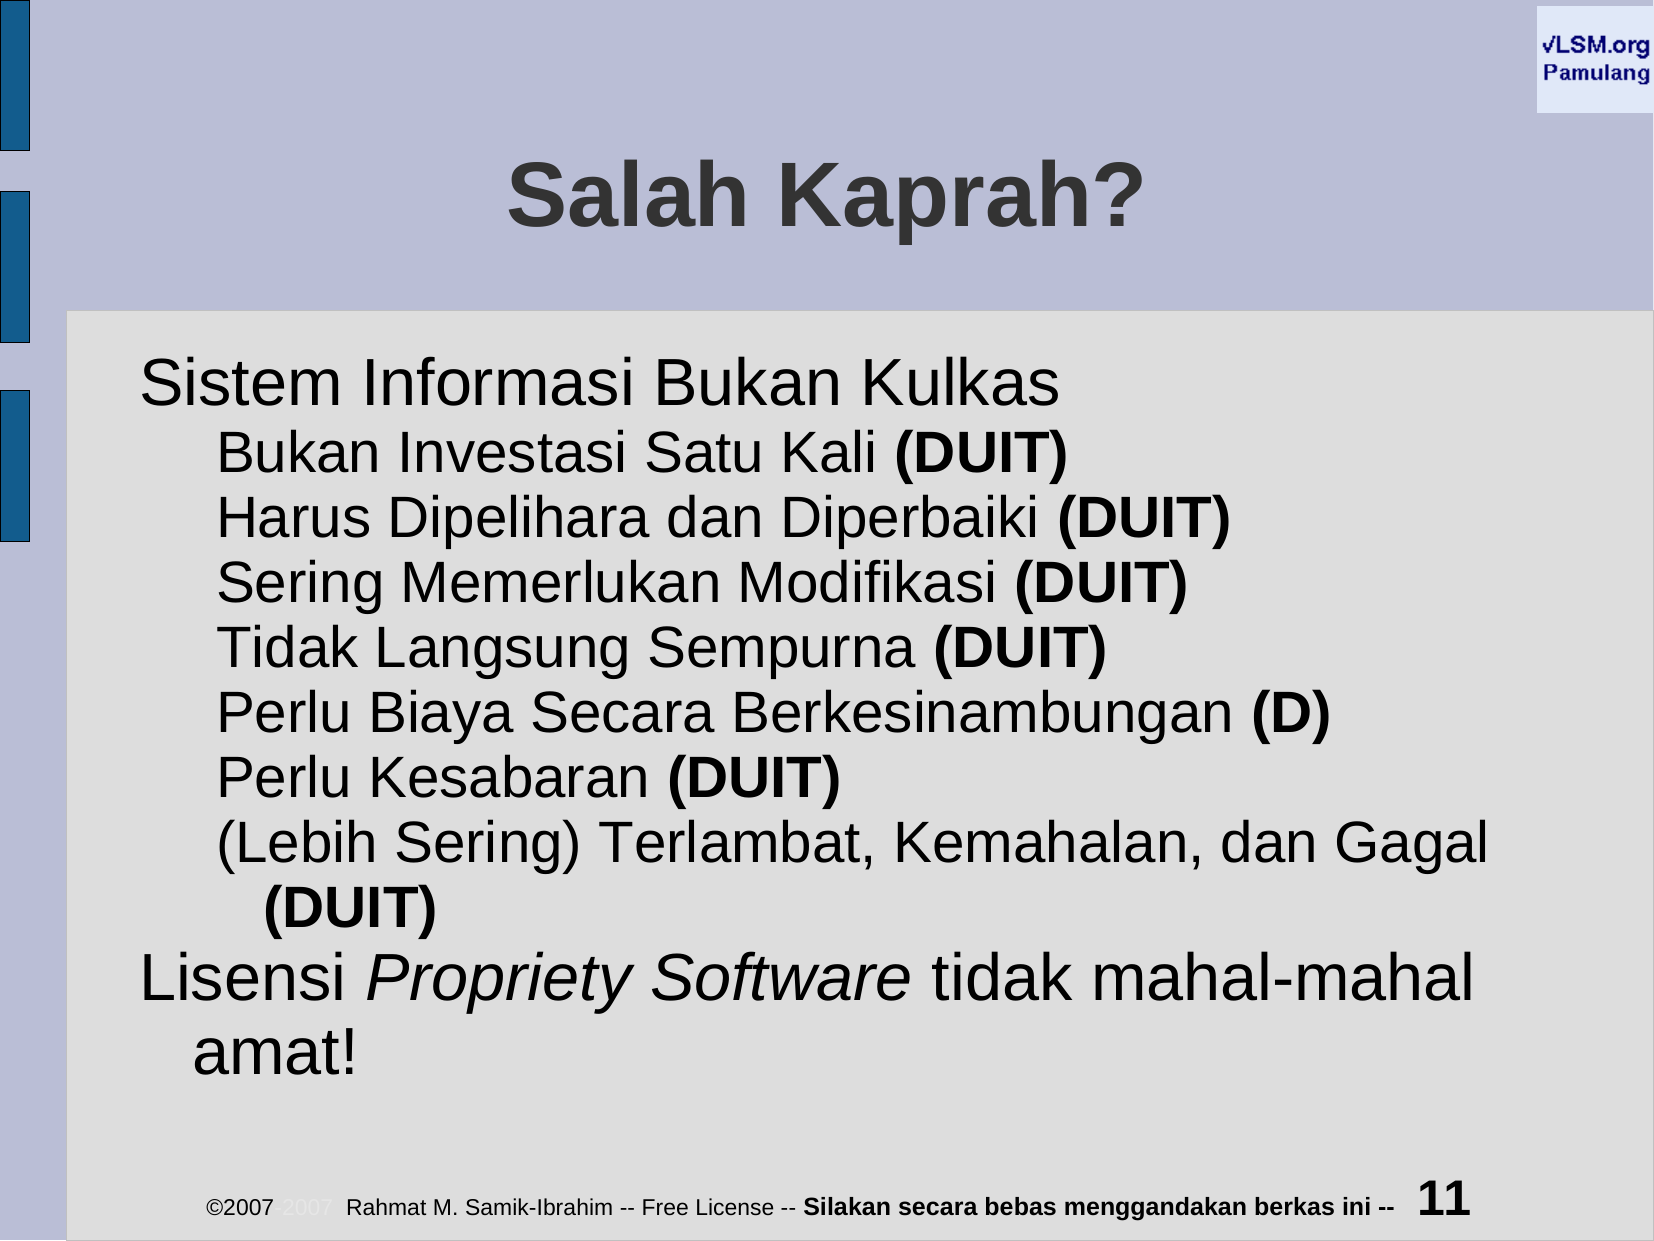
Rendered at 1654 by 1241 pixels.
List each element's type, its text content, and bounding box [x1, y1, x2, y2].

title Salah Kaprah? [121, 98, 1534, 291]
picture [1537, 6, 1654, 113]
list Sistem Informasi Bukan Kulkas Bukan Investasi Satu Kali (DUIT) Harus Dipelihara dan Diperbaiki (DUIT) Sering Memerlukan Modifikasi (DUIT) Tidak Langsung Sempurna (DUIT) Perlu Biaya Secara Berkesinambungan (D) Perlu Kesabaran (DUIT) (Lebih Sering) Terlambat, Kemahalan, dan Gagal (DUIT) Lisensi Propriety Software tidak mahal-mahal amat! [121, 344, 1534, 1121]
